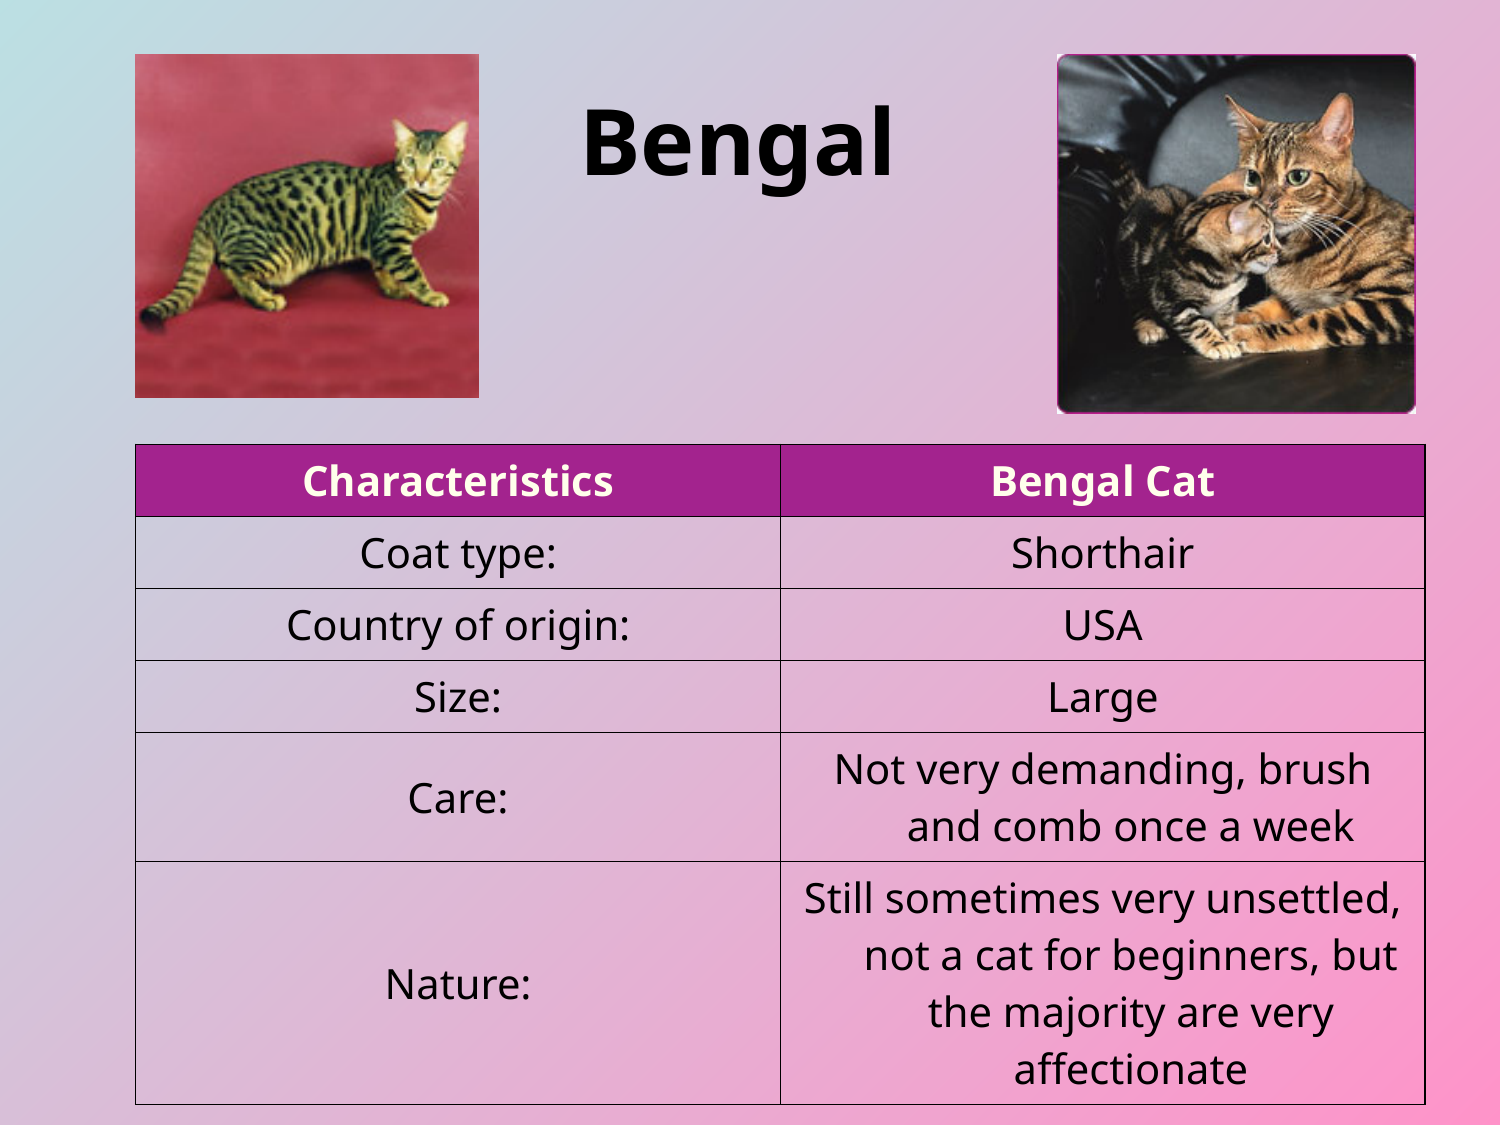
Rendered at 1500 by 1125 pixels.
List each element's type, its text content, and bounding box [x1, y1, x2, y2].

table_header Characteristics [136, 445, 780, 516]
table_cell Size: [136, 661, 780, 732]
table_cell Country of origin: [136, 589, 780, 660]
table_cell Care: [136, 733, 780, 861]
table_cell USA [781, 589, 1424, 660]
table_header Bengal Cat [781, 445, 1424, 516]
picture [135, 54, 479, 398]
table_cell Shorthair [781, 517, 1424, 588]
table_cell Nature: [136, 862, 780, 1104]
table_cell Still sometimes very unsettled, not a cat for beginners, but the majority are very affectionate [781, 862, 1424, 1104]
table_cell Coat type: [136, 517, 780, 588]
title Bengal [75, 45, 1425, 233]
table_cell Large [781, 661, 1424, 732]
picture [1057, 54, 1416, 414]
table_cell Not very demanding, brush and comb once a week [781, 733, 1424, 861]
